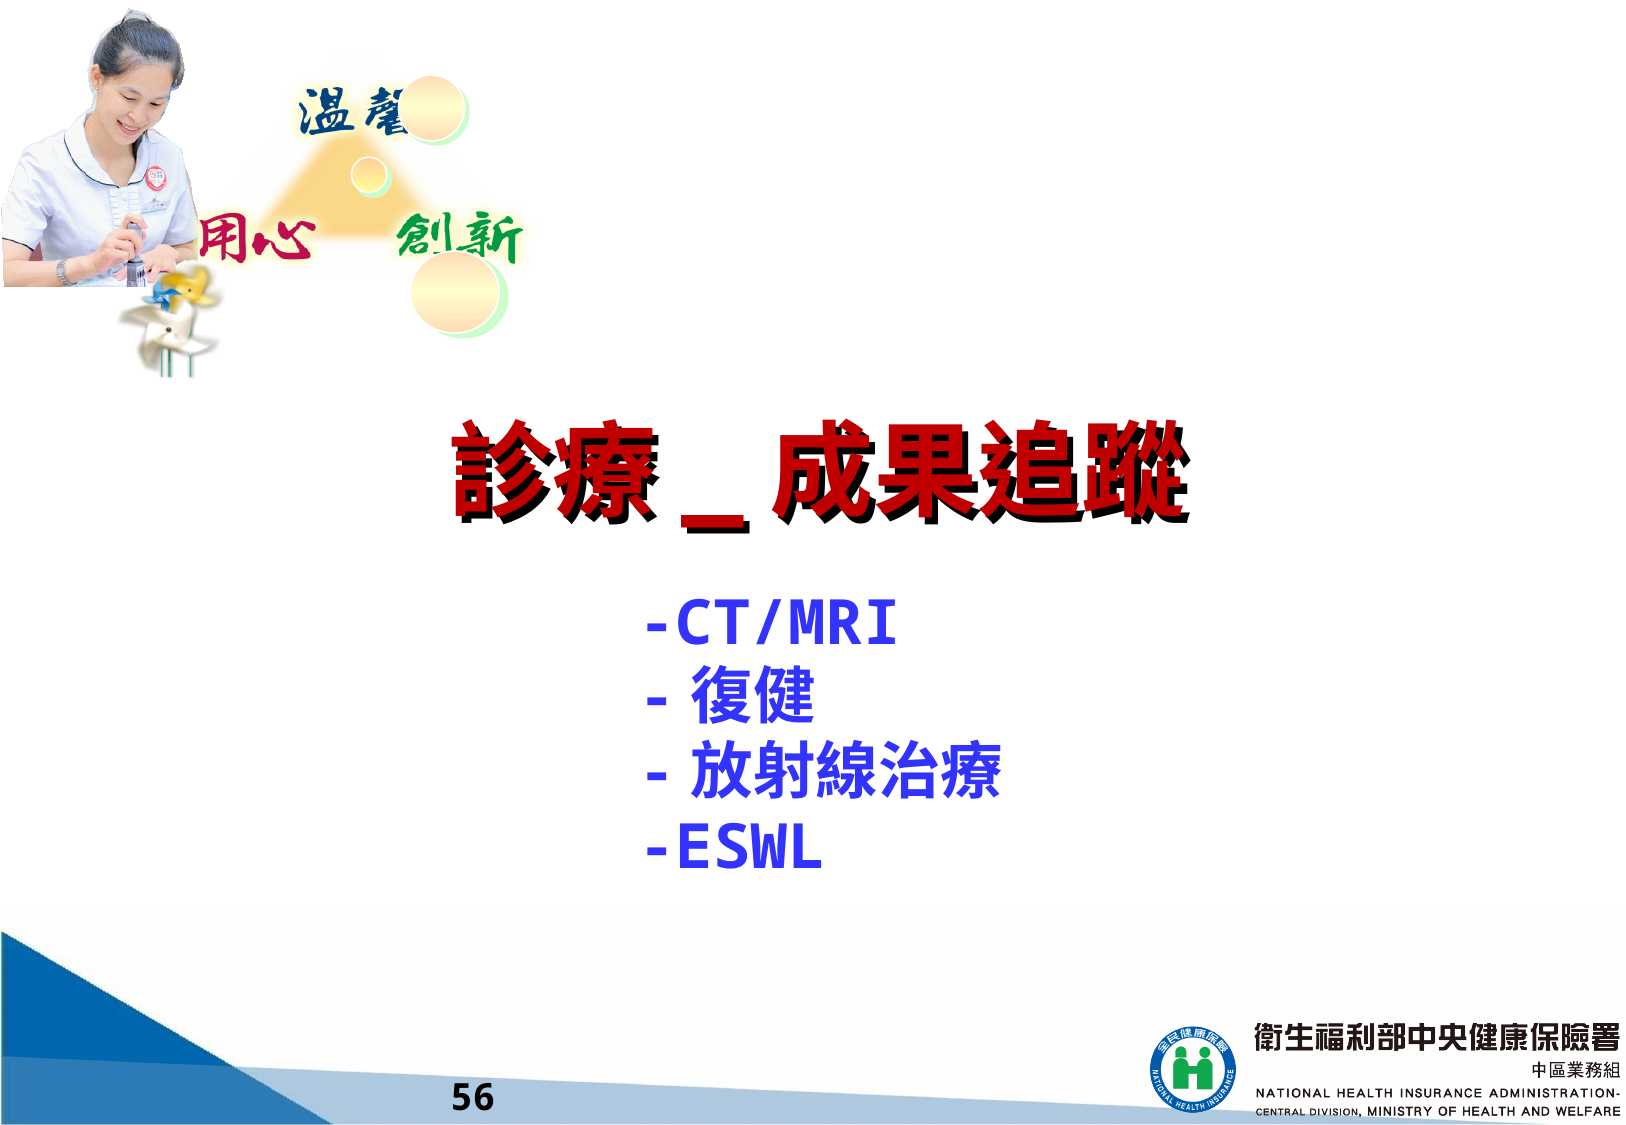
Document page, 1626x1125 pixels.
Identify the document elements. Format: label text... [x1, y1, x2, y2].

text_box -CT/MRI -復健 -放射線治療 -ESWL [623, 574, 1167, 889]
text_box [435, 1065, 815, 1125]
title 診療_成果追蹤 [126, 338, 1509, 847]
